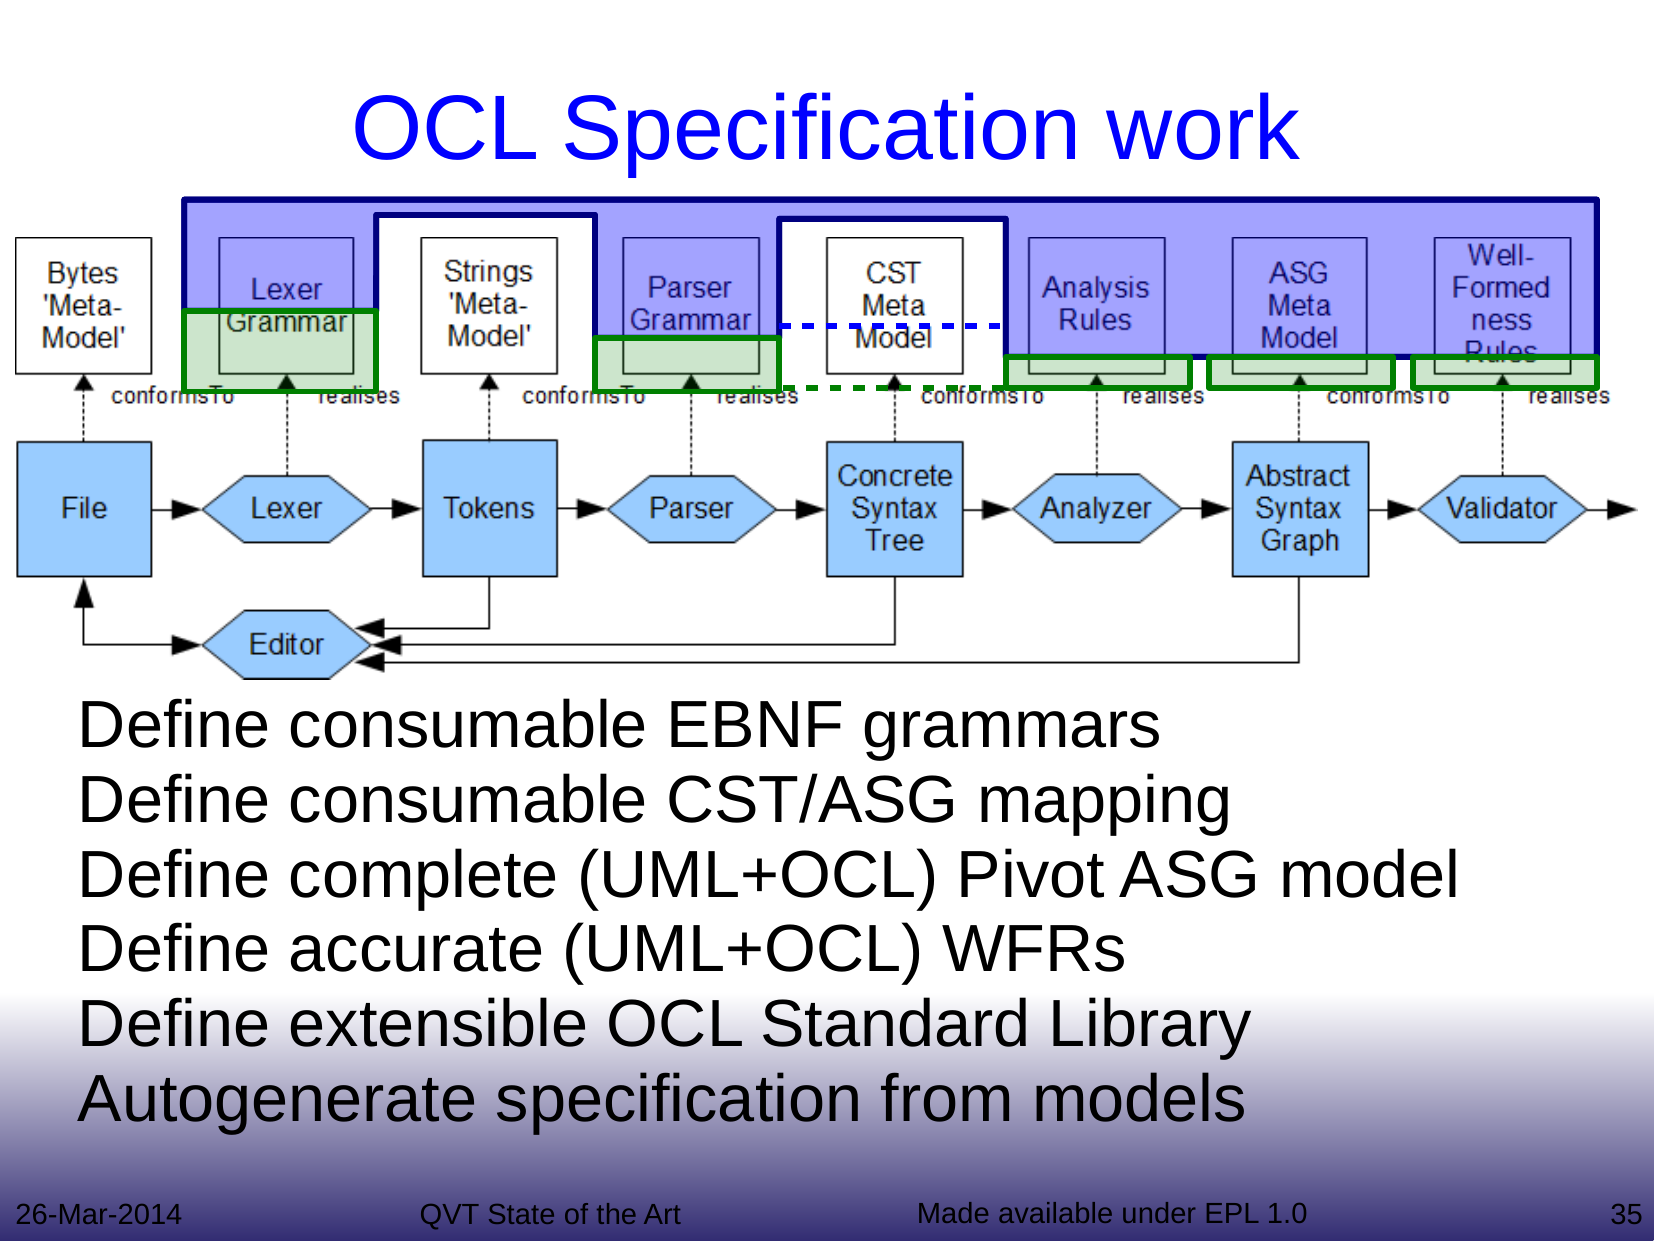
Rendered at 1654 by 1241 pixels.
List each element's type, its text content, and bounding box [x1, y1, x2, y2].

picture [15, 237, 1638, 680]
text_box [184, 199, 1597, 392]
title OCL Specification work [82, 56, 1571, 200]
list Define consumable EBNF grammars Define consumable CST/ASG mapping Define complete (UML+OCL) Pivot ASG model Define accurate (UML+OCL) WFRs Define extensible OCL Standard Library Autogenerate specification from models [78, 687, 1567, 1156]
